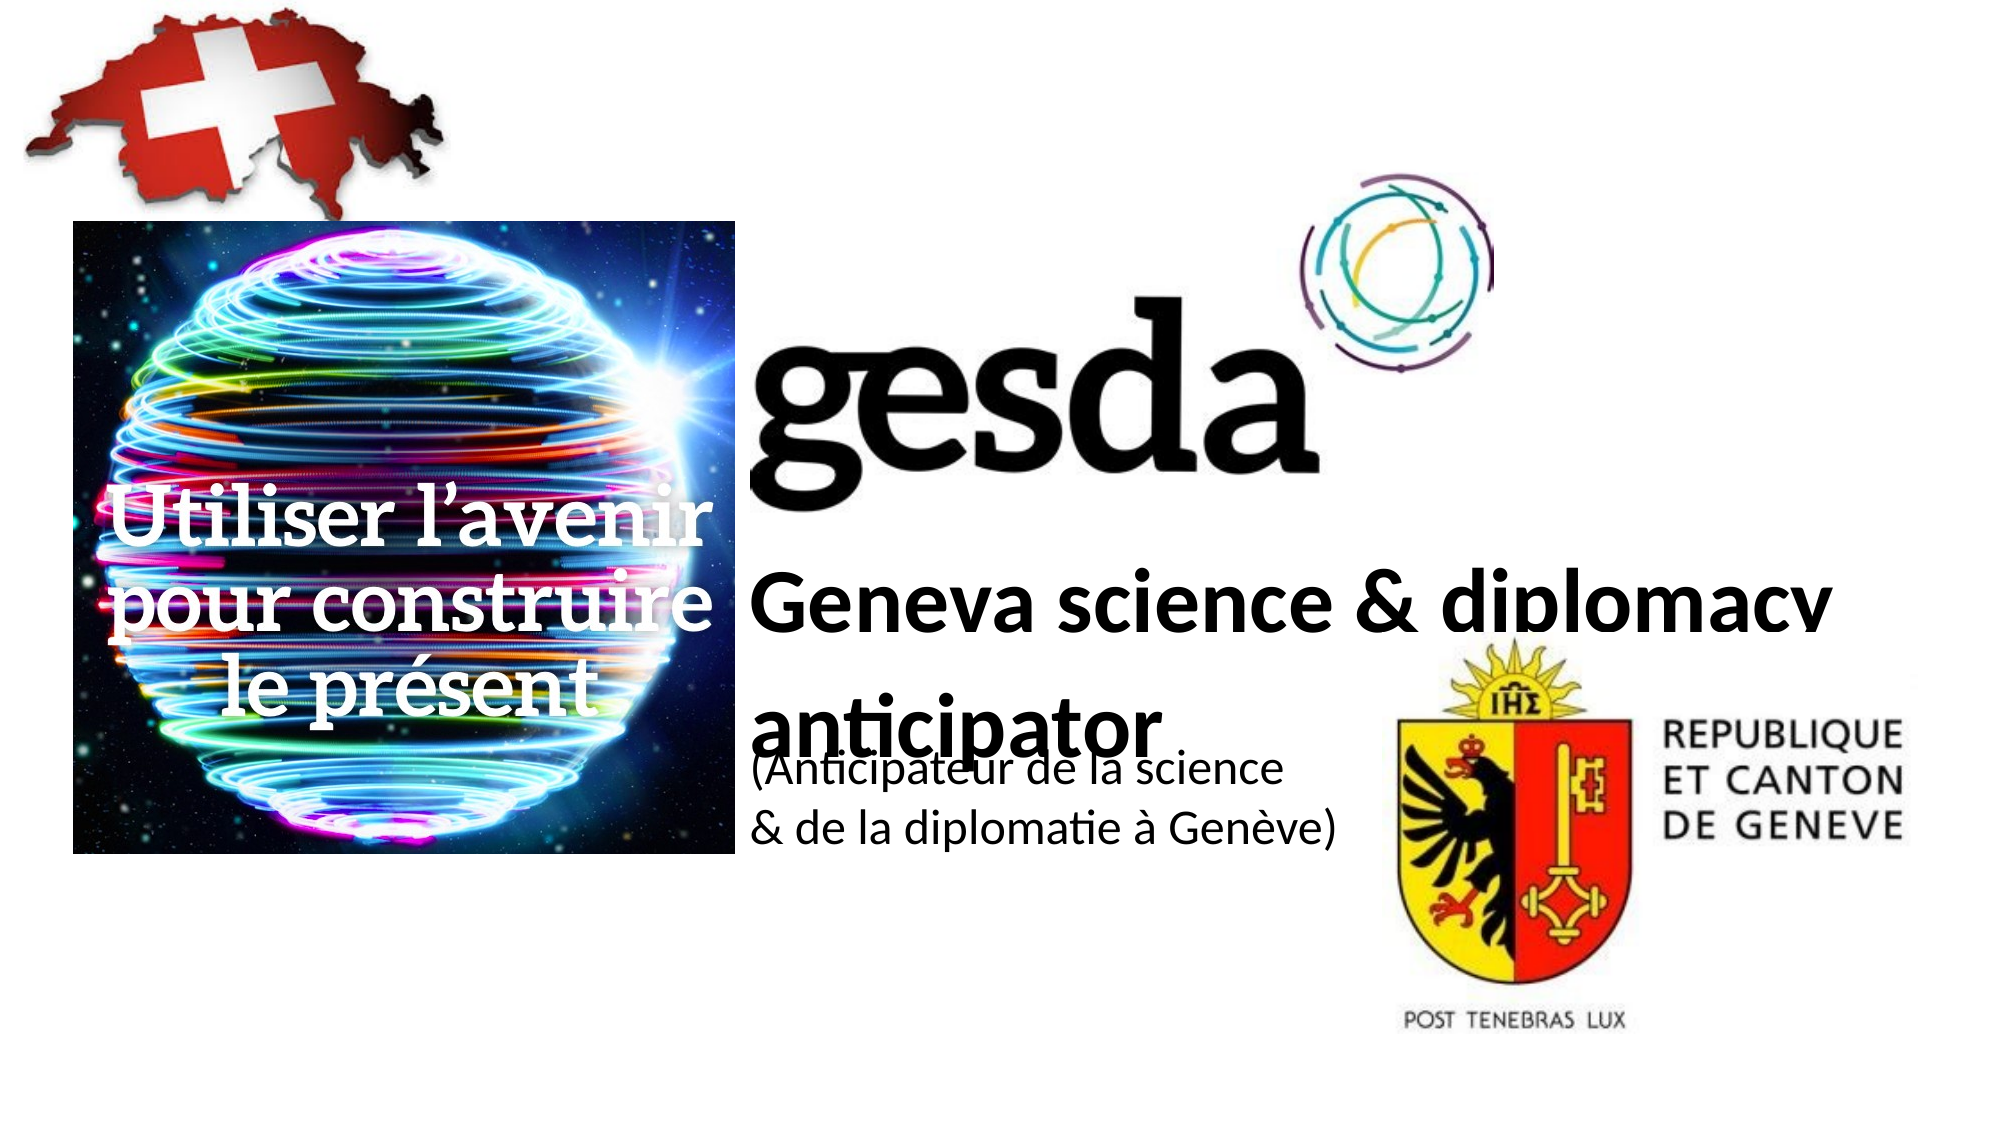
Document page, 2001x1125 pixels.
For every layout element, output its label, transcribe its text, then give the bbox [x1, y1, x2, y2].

picture [750, 148, 1494, 538]
picture [0, 0, 735, 854]
text_box (Anticipateur de la science & de la diplomatie à Genève) [734, 727, 1753, 863]
text_box Geneva science & diplomacy anticipator [735, 519, 1918, 727]
picture [490, 847, 521, 854]
picture [1382, 632, 1918, 1034]
